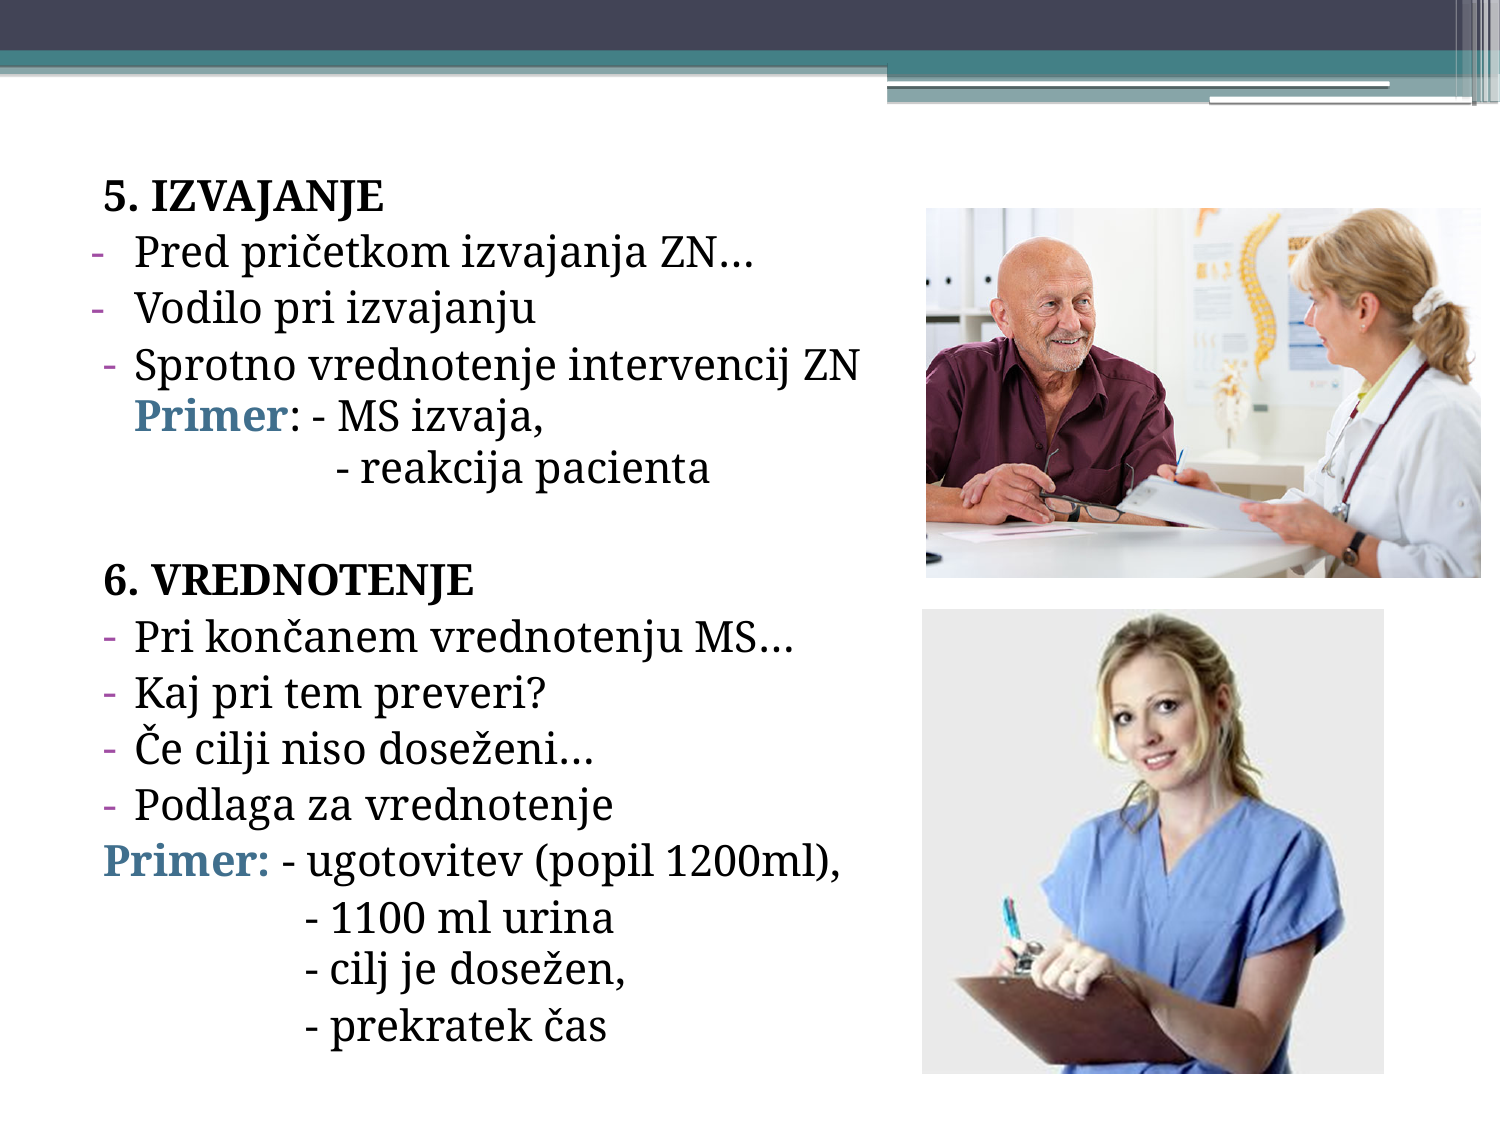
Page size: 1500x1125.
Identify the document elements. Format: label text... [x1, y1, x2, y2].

list 5. IZVAJANJE Pred pričetkom izvajanja ZN… Vodilo pri izvajanju Sprotno vrednotenje intervencij ZN Primer: - MS izvaja, - reakcija pacienta 6. VREDNOTENJE Pri končanem vrednotenju MS… Kaj pri tem preveri? Če cilji niso doseženi… Podlaga za vrednotenje Primer: - ugotovitev (popil 1200ml), - 1100 ml urina - cilj je dosežen, - prekratek čas [75, 160, 1425, 1059]
picture [926, 208, 1481, 578]
picture [922, 609, 1384, 1074]
